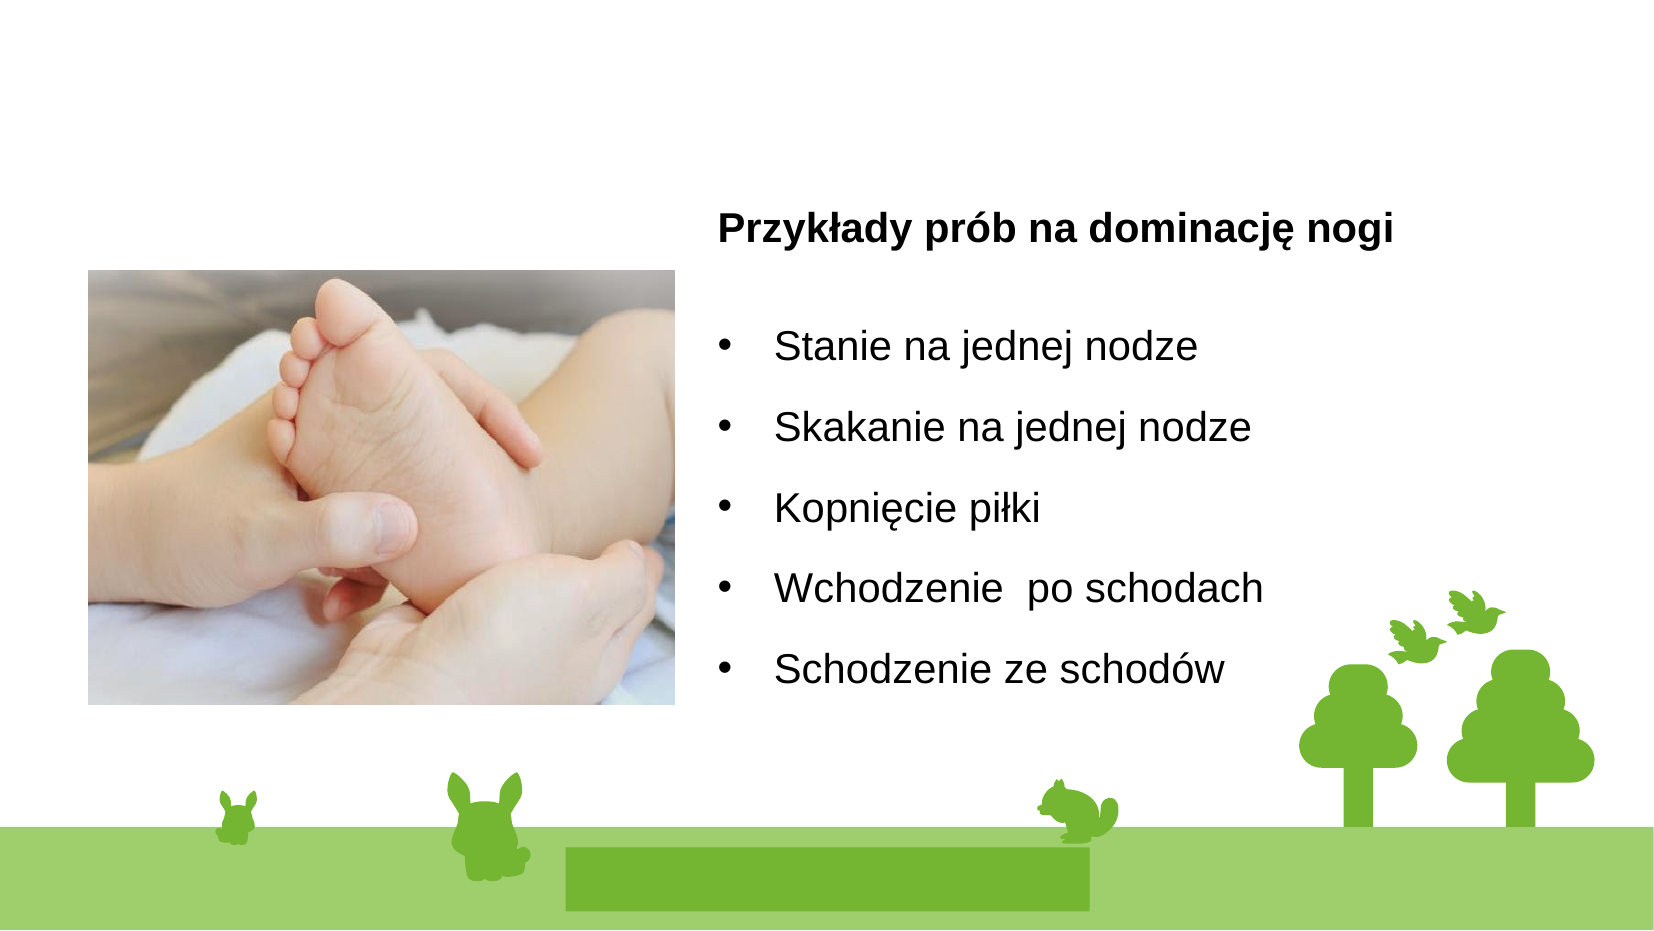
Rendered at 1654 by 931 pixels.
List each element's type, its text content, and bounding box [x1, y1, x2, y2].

picture [88, 270, 675, 705]
list Przykłady prób na dominację nogi Stanie na jednej nodze Skakanie na jednej nodze Kopnięcie piłki Wchodzenie po schodach Schodzenie ze schodów [717, 206, 1565, 798]
text_box [565, 847, 1090, 912]
